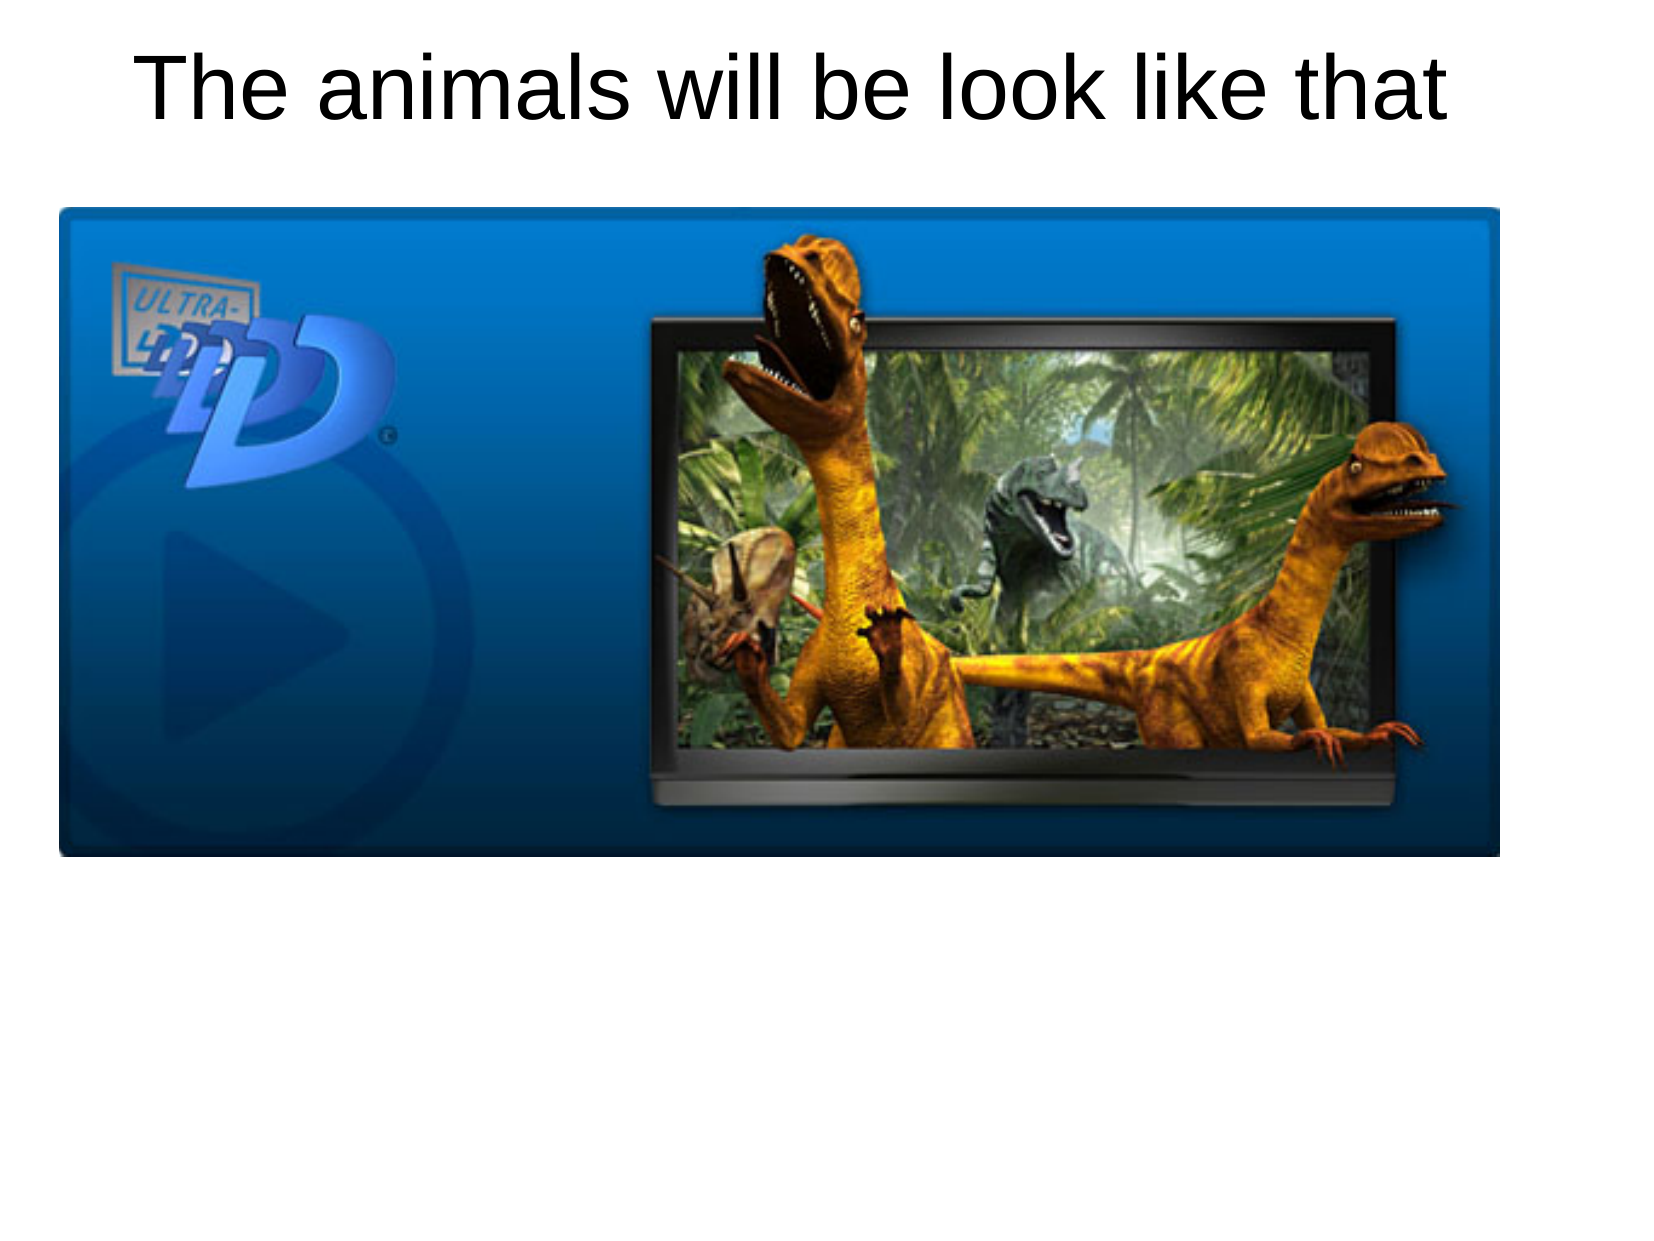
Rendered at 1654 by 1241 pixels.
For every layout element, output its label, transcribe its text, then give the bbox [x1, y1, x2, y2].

picture [59, 207, 1500, 857]
text_box The animals will be look like that [118, 29, 1595, 147]
title [82, 49, 1571, 257]
